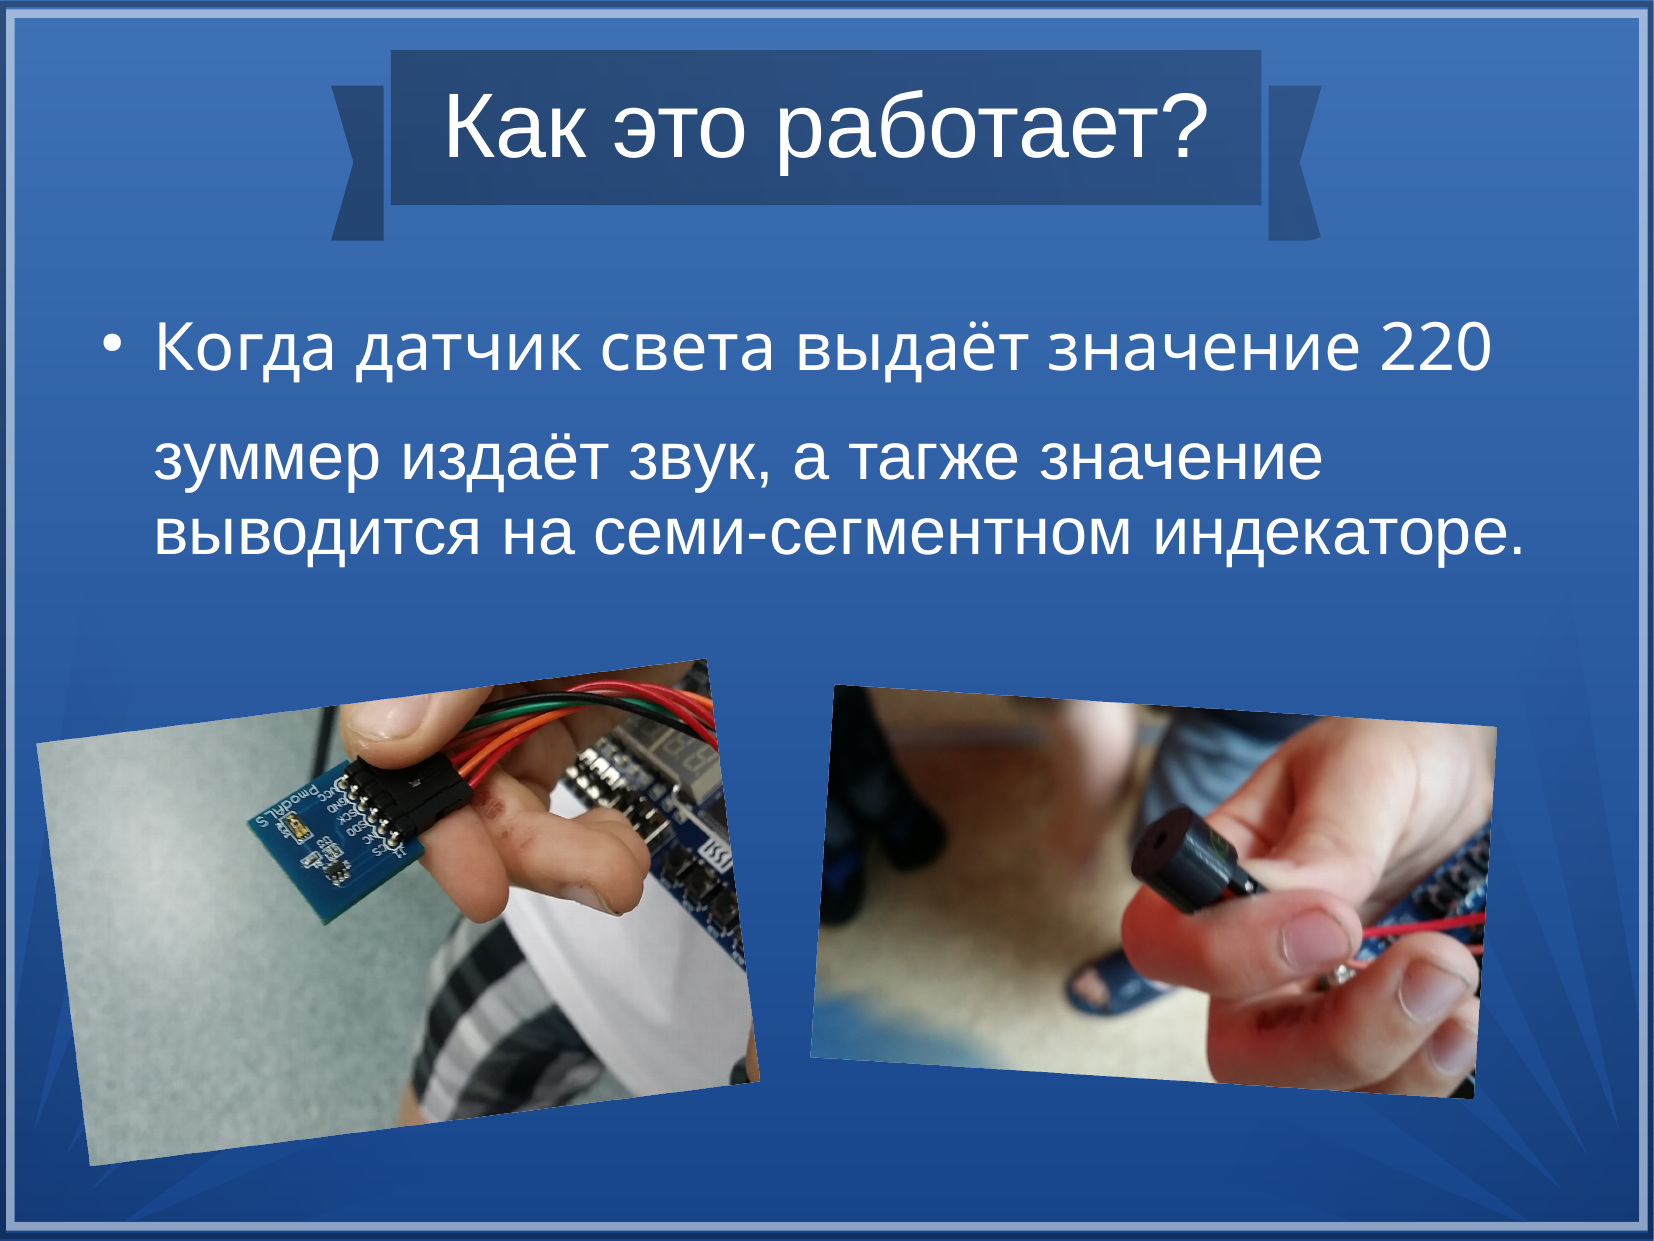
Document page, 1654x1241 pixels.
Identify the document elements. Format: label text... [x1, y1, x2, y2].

list Когда датчик света выдаёт значение 220 зуммер издаёт звук, а тагже значение выводится на семи-сегментном индекаторе. [82, 299, 1571, 1241]
picture [36, 658, 760, 1166]
picture [810, 684, 1497, 1099]
title Как это работает? [389, 47, 1264, 205]
